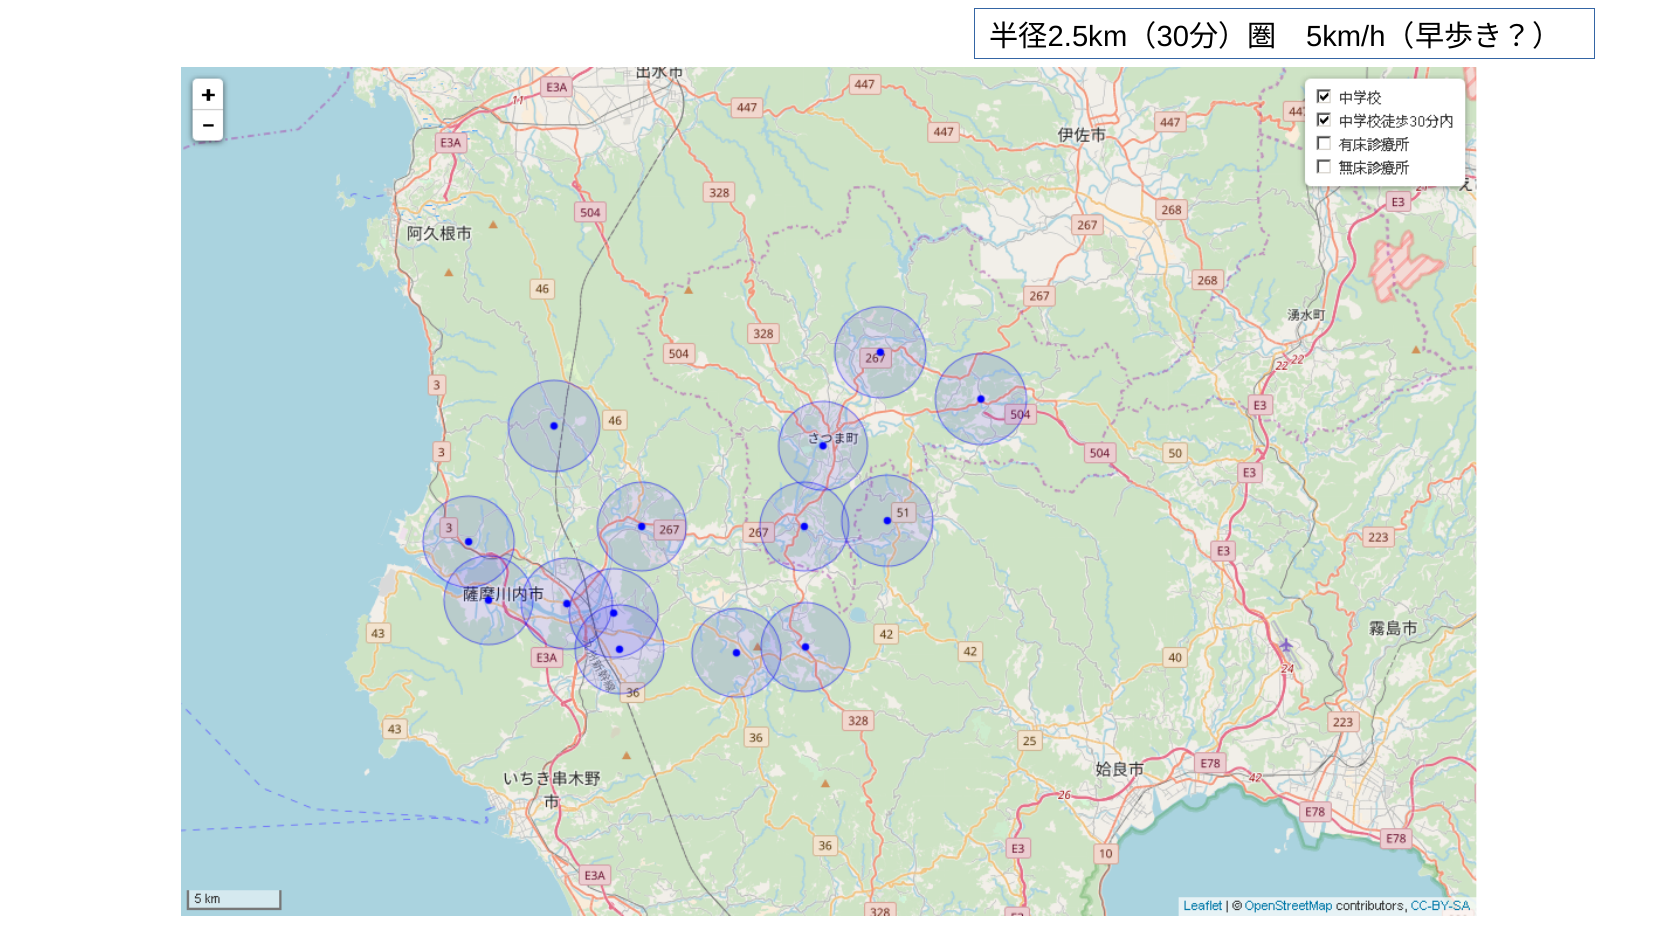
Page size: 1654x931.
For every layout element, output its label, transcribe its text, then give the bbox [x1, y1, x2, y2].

picture [181, 66, 1477, 916]
text_box 半径2.5km（30分）圏 5km/h（早歩き？） [974, 8, 1595, 59]
